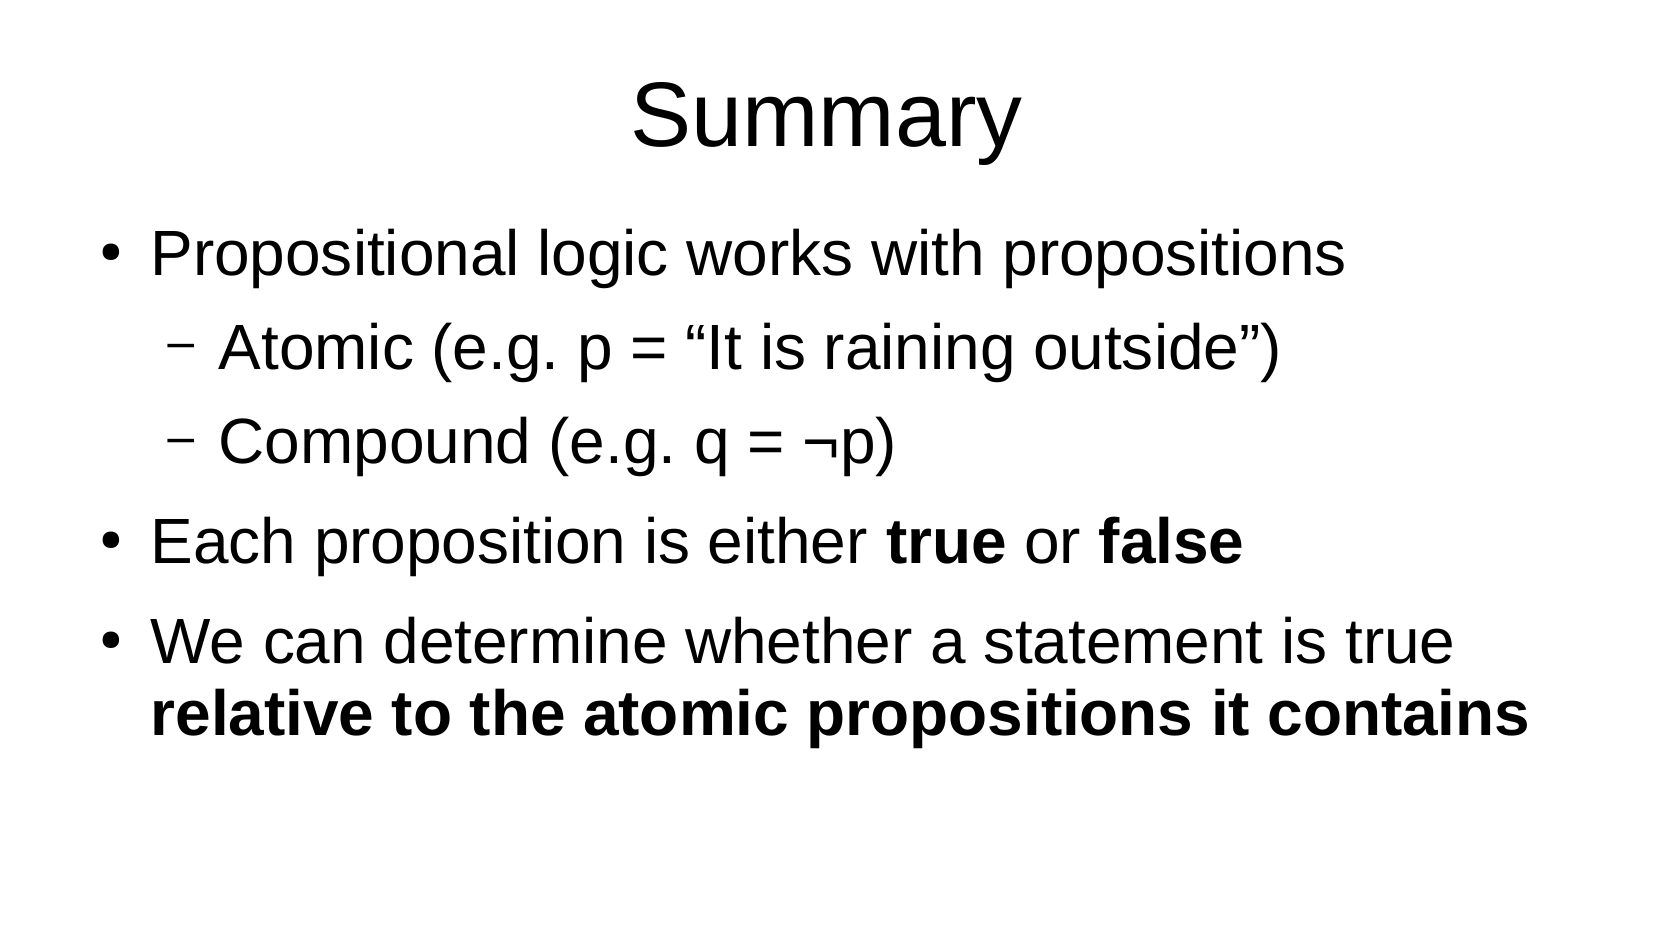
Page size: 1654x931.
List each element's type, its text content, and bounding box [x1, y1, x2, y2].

title Summary [82, 37, 1571, 193]
list Propositional logic works with propositions Atomic (e.g. p = “It is raining outside”) Compound (e.g. q = ¬p) Each proposition is either true or false We can determine whether a statement is true relative to the atomic propositions it contains [82, 217, 1571, 758]
